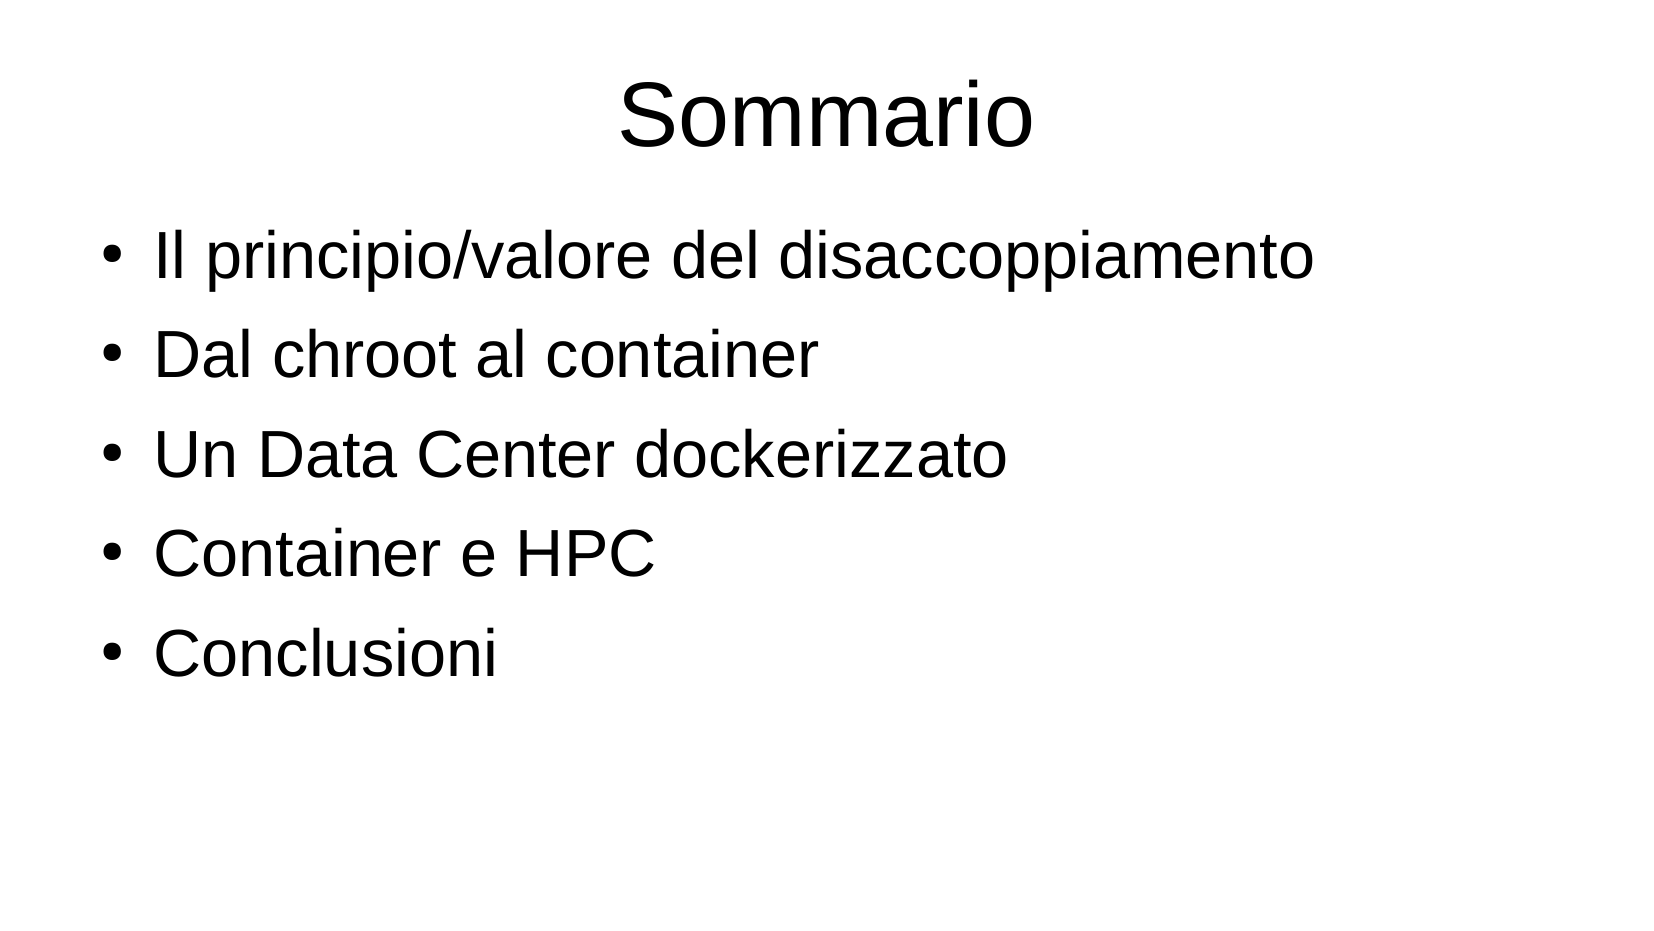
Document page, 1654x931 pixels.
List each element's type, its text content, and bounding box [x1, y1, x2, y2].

list Il principio/valore del disaccoppiamento Dal chroot al container Un Data Center dockerizzato Container e HPC Conclusioni [82, 217, 1571, 758]
title Sommario [82, 37, 1571, 193]
